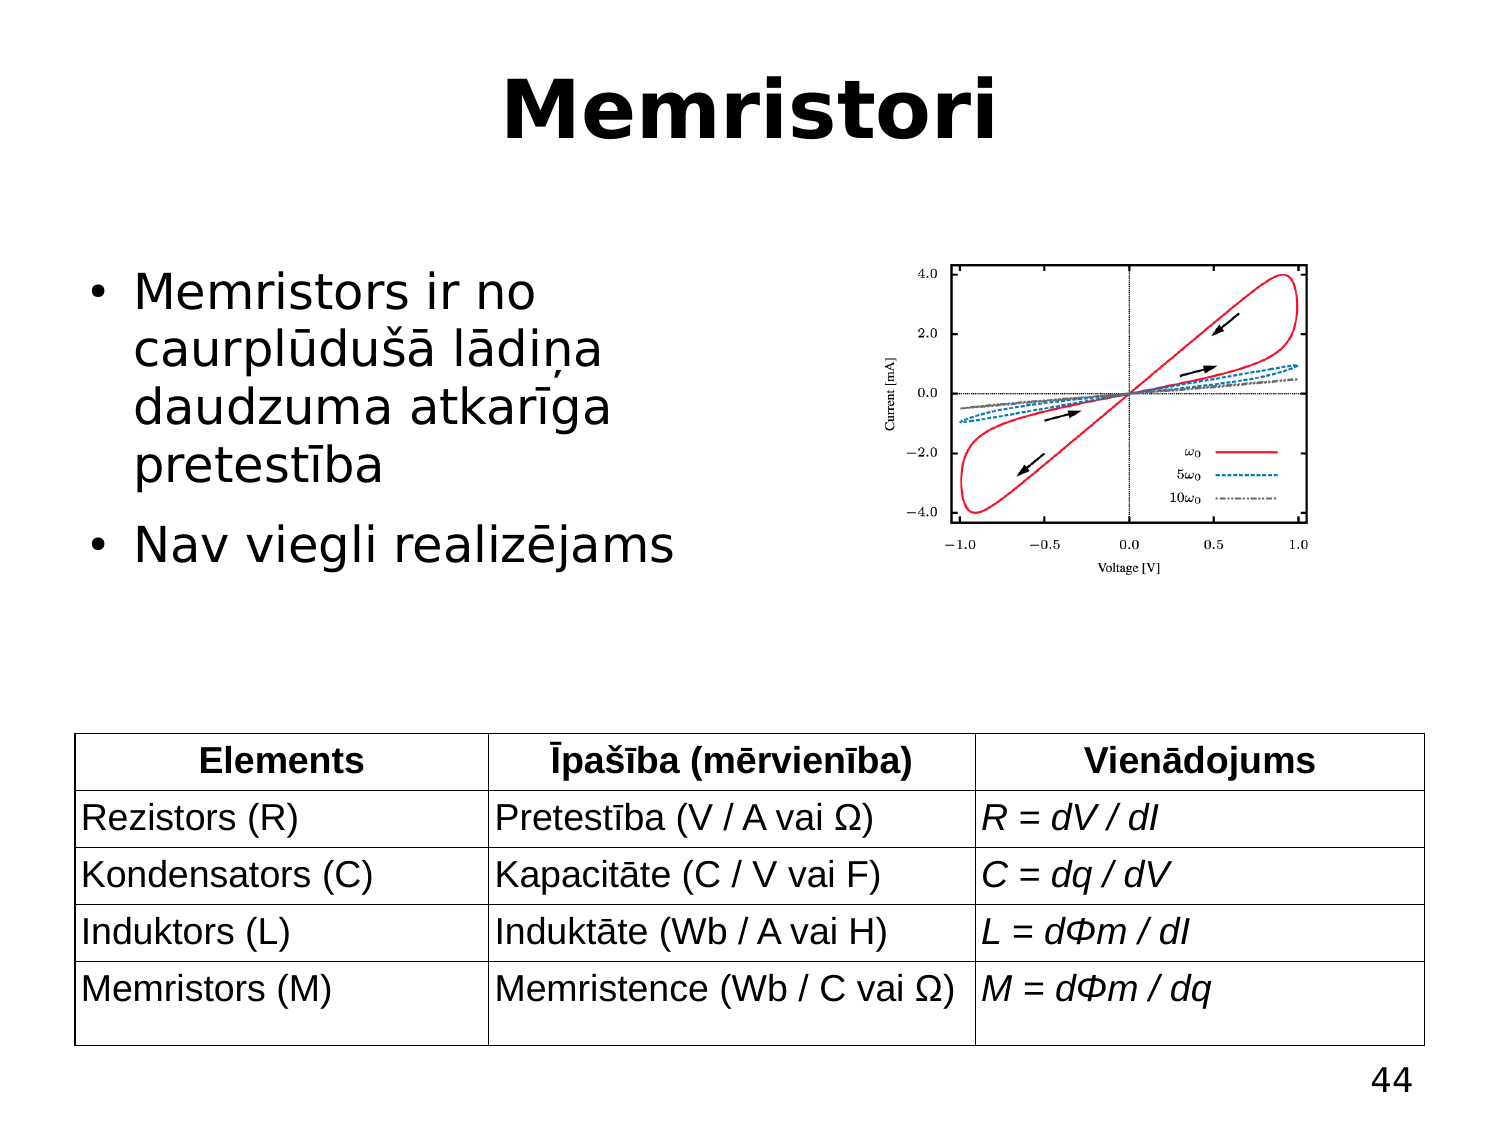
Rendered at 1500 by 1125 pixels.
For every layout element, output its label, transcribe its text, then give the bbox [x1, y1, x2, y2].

title Memristori [75, 44, 1425, 177]
table_cell R = dV / dI [976, 791, 1424, 847]
table_cell C = dq / dV [976, 848, 1424, 904]
table_cell Kondensators (C) [76, 848, 488, 904]
table_cell Memristence (Wb / C vai Ω) [489, 962, 975, 1045]
picture [884, 263, 1308, 575]
table_cell Rezistors (R) [76, 791, 488, 847]
list Memristors ir no caurplūdušā lādiņa daudzuma atkarīga pretestība Nav viegli realizējams [75, 263, 734, 575]
table_cell Kapacitāte (C / V vai F) [489, 848, 975, 904]
table_cell Memristors (M) [76, 962, 488, 1045]
table_header Vienādojums [976, 734, 1424, 790]
table_cell L = dΦm / dI [976, 905, 1424, 961]
table_cell Induktors (L) [76, 905, 488, 961]
table_cell M = dΦm / dq [976, 962, 1424, 1045]
table_header Elements [76, 734, 488, 790]
table_cell Induktāte (Wb / A vai H) [489, 905, 975, 961]
table_cell Pretestība (V / A vai Ω) [489, 791, 975, 847]
table_header Īpašība (mērvienība) [489, 734, 975, 790]
